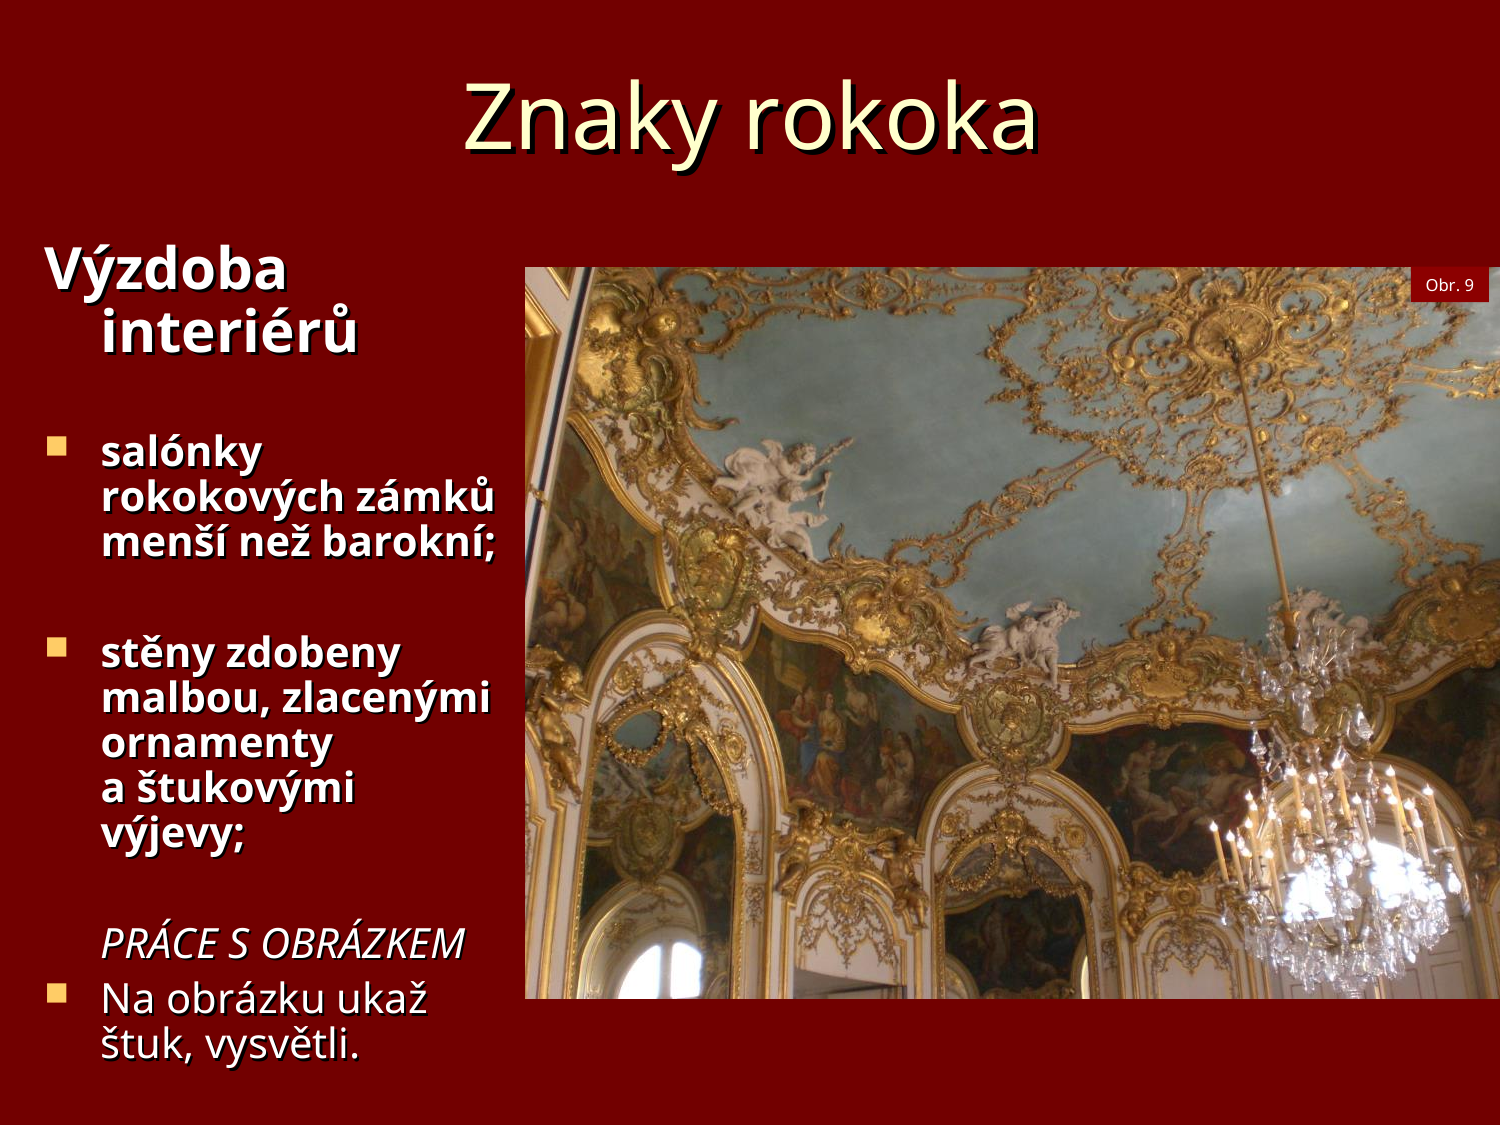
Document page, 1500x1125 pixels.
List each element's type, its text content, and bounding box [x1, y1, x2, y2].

list Výzdoba interiérů salónky rokokových zámků menší než barokní; stěny zdobeny malbou, zlacenými ornamenty a štukovými výjevy; PRÁCE S OBRÁZKEM Na obrázku ukaž štuk, vysvětli. [29, 231, 526, 1106]
text_box [525, 267, 1500, 999]
title Znaky rokoka [76, 18, 1427, 207]
text_box Obr. 9 [1410, 266, 1489, 303]
